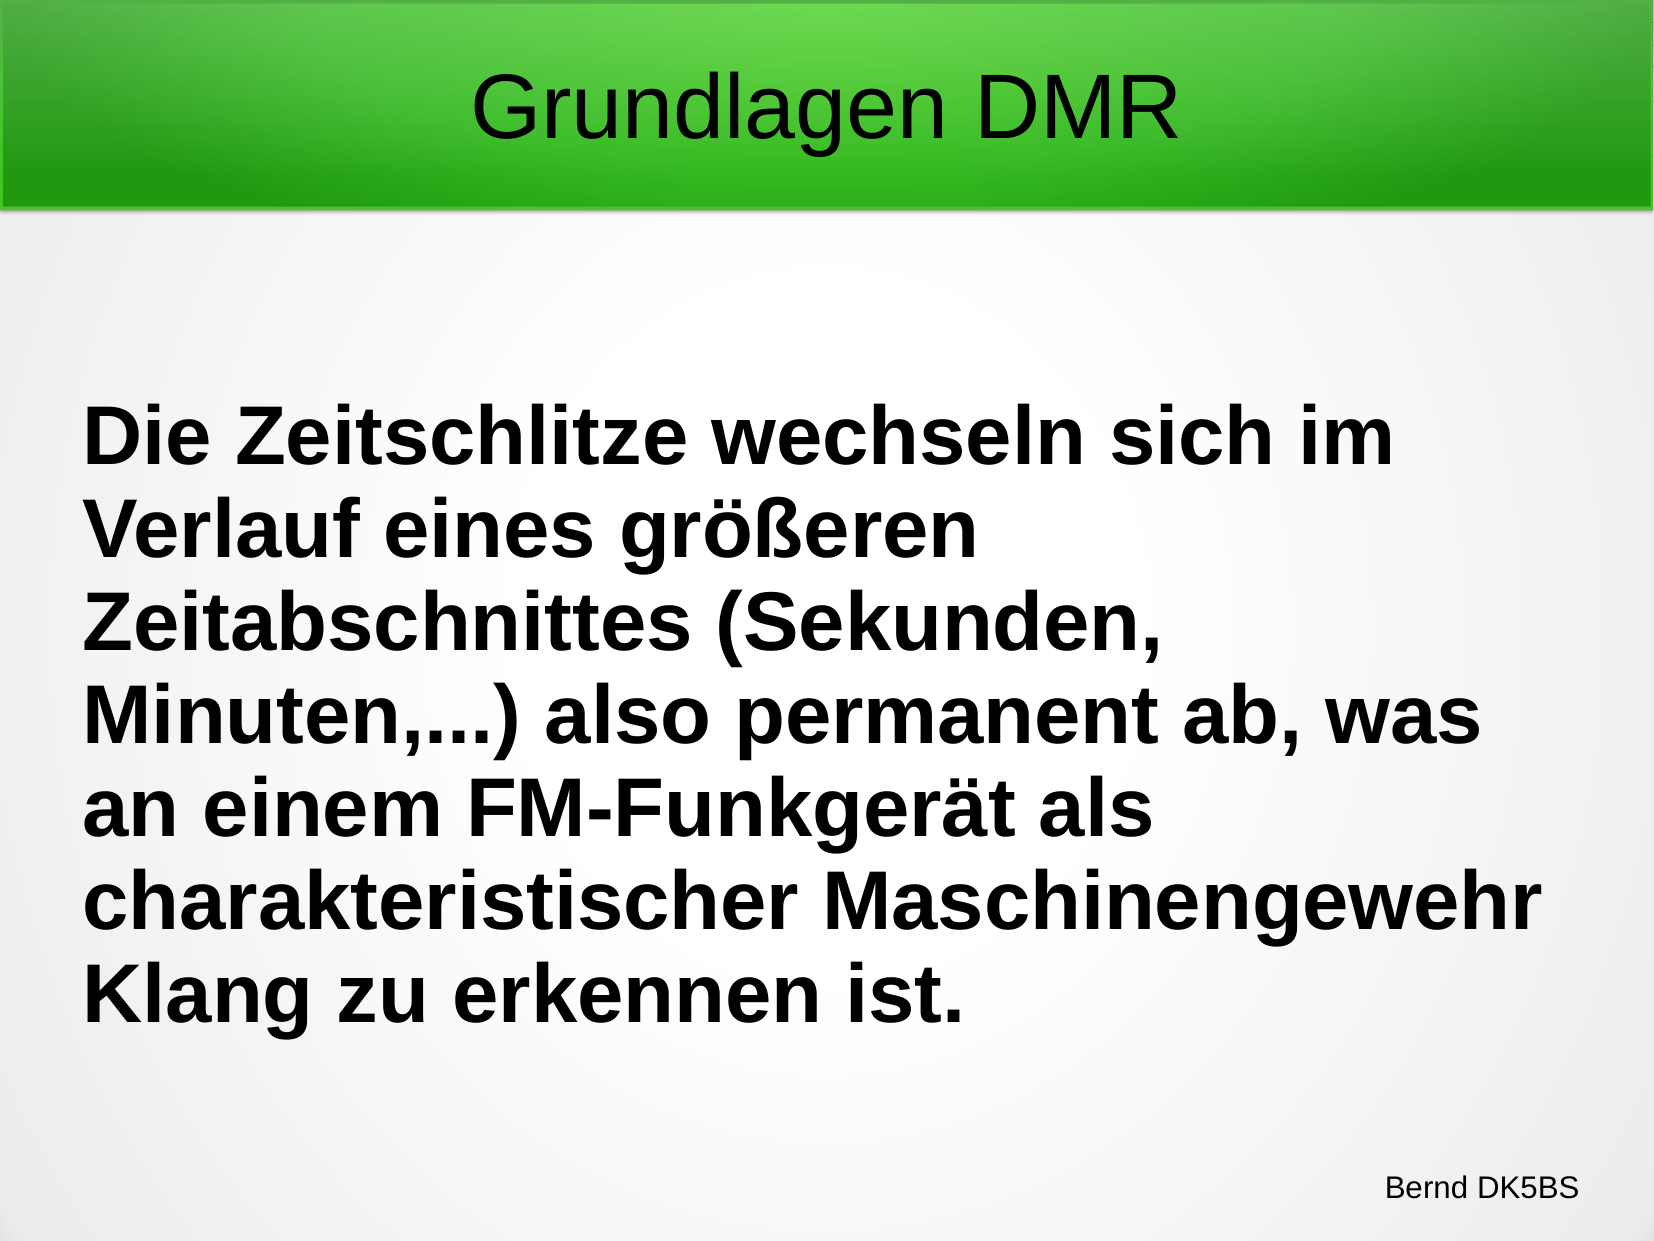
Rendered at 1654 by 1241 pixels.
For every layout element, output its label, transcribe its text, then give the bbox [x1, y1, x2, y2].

text_box Bernd DK5BS [1370, 1163, 1619, 1223]
subtitle Die Zeitschlitze wechseln sich im Verlauf eines größeren Zeitabschnittes (Sekunden, Minuten,...) also permanent ab, was an einem FM-Funkgerät als charakteristischer Maschinengewehr Klang zu erkennen ist. [82, 253, 1571, 1176]
title Grundlagen DMR [0, 0, 1654, 225]
